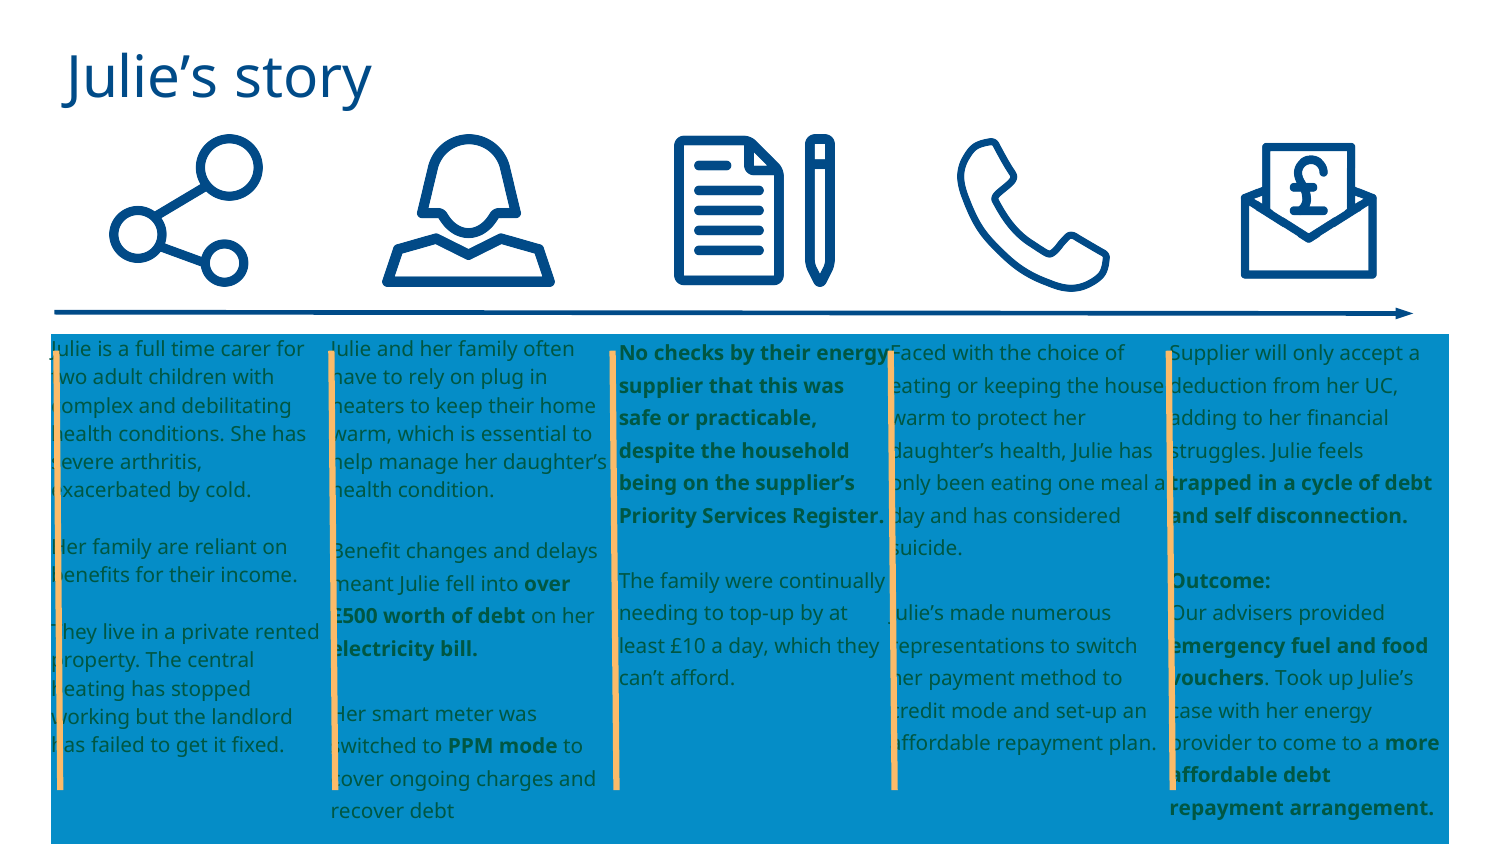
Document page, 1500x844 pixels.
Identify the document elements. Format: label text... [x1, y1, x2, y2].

picture [957, 138, 1110, 292]
picture [109, 134, 263, 287]
table_header No checks by their energy supplier that this was safe or practicable, despite the household being on the supplier’s Priority Services Register. The family were continually needing to top-up by at least £10 a day, which they can’t afford. [619, 334, 890, 844]
table_header Julie and her family often have to rely on plug in heaters to keep their home warm, which is essential to help manage her daughter’s health condition. Benefit changes and delays meant Julie fell into over £500 worth of debt on her electricity bill. Her smart meter was switched to PPM mode to cover ongoing charges and recover debt [331, 334, 619, 844]
text_box Julie’s story [51, 24, 1449, 119]
picture [382, 134, 555, 287]
table_header Faced with the choice of eating or keeping the house warm to protect her daughter’s health, Julie has only been eating one meal a day and has considered suicide. Julie’s made numerous representations to switch her payment method to credit mode and set-up an affordable repayment plan. [890, 334, 1169, 844]
picture [1232, 134, 1385, 287]
picture [674, 134, 835, 287]
table_header Julie is a full time carer for two adult children with complex and debilitating health conditions. She has severe arthritis, exacerbated by cold. Her family are reliant on benefits for their income. They live in a private rented property. The central heating has stopped working but the landlord has failed to get it fixed. [51, 334, 331, 844]
table_header Supplier will only accept a deduction from her UC, adding to her financial struggles. Julie feels trapped in a cycle of debt and self disconnection. Outcome: Our advisers provided emergency fuel and food vouchers. Took up Julie’s case with her energy provider to come to a more affordable debt repayment arrangement. [1169, 334, 1449, 844]
